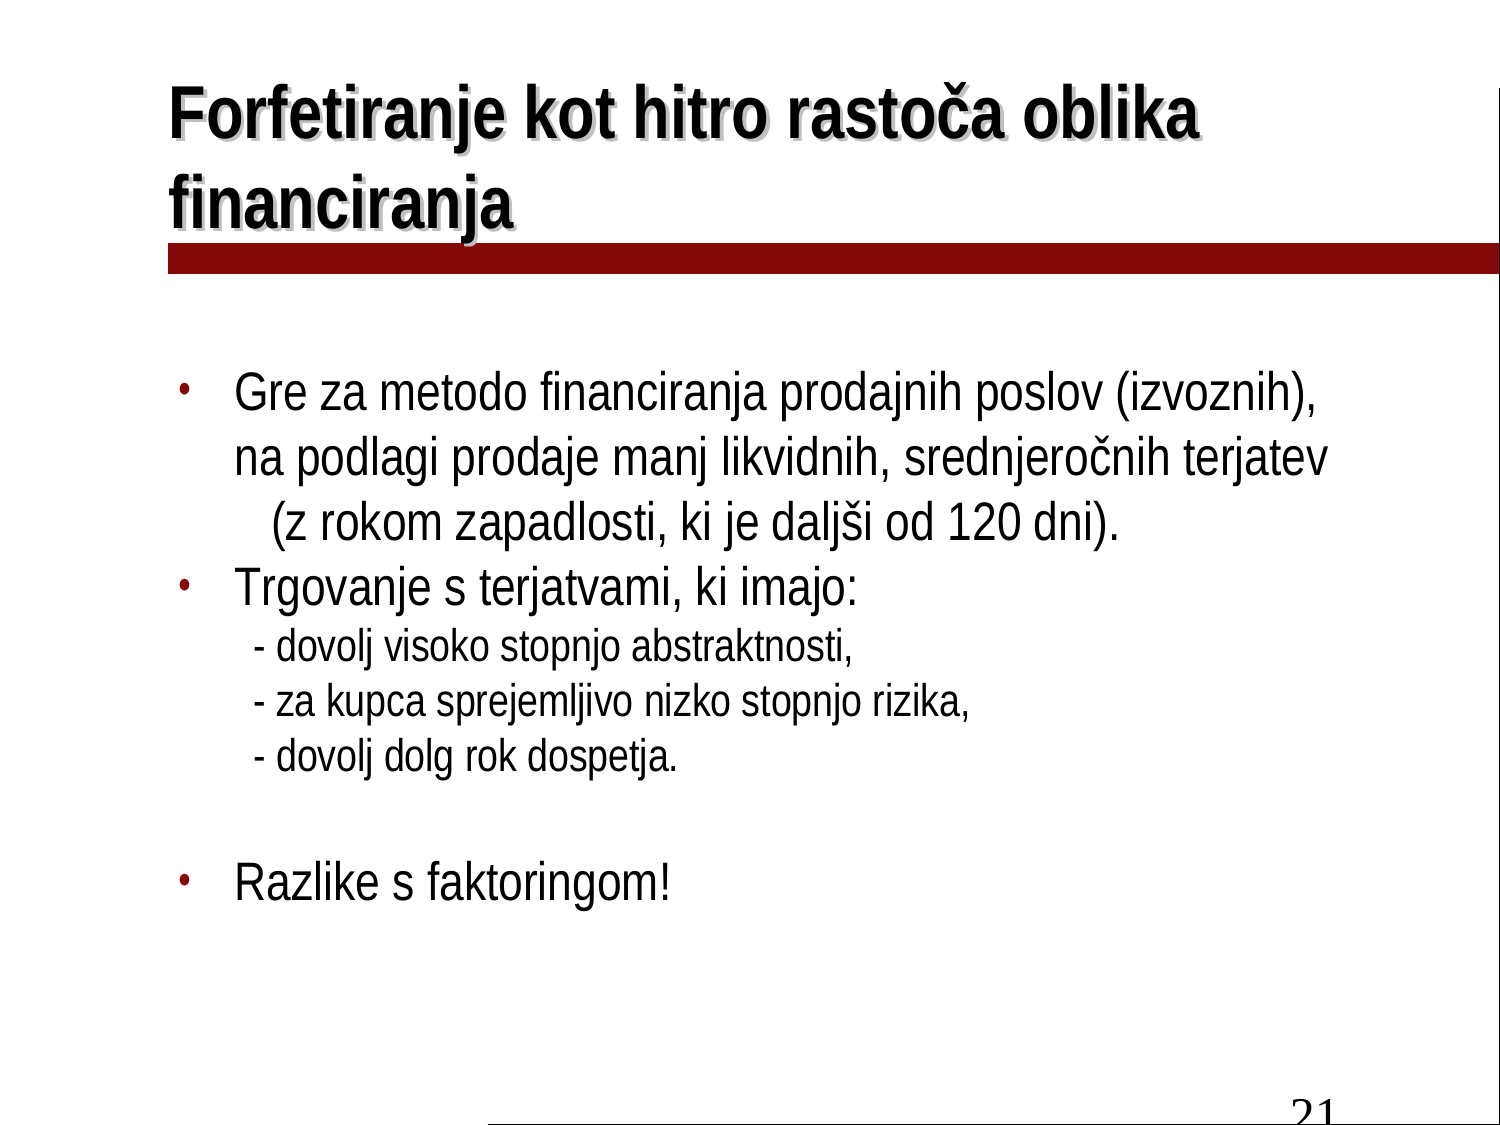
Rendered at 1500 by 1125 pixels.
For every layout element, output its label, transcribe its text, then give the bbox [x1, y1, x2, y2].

list Gre za metodo financiranja prodajnih poslov (izvoznih), na podlagi prodaje manj likvidnih, srednjeročnih terjatev (z rokom zapadlosti, ki je daljši od 120 dni). Trgovanje s terjatvami, ki imajo: - dovolj visoko stopnjo abstraktnosti, - za kupca sprejemljivo nizko stopnjo rizika, - dovolj dolg rok dospetja. Razlike s faktoringom! [163, 348, 1377, 1024]
title Forfetiranje kot hitro rastoča oblika financiranja [153, 55, 1500, 251]
